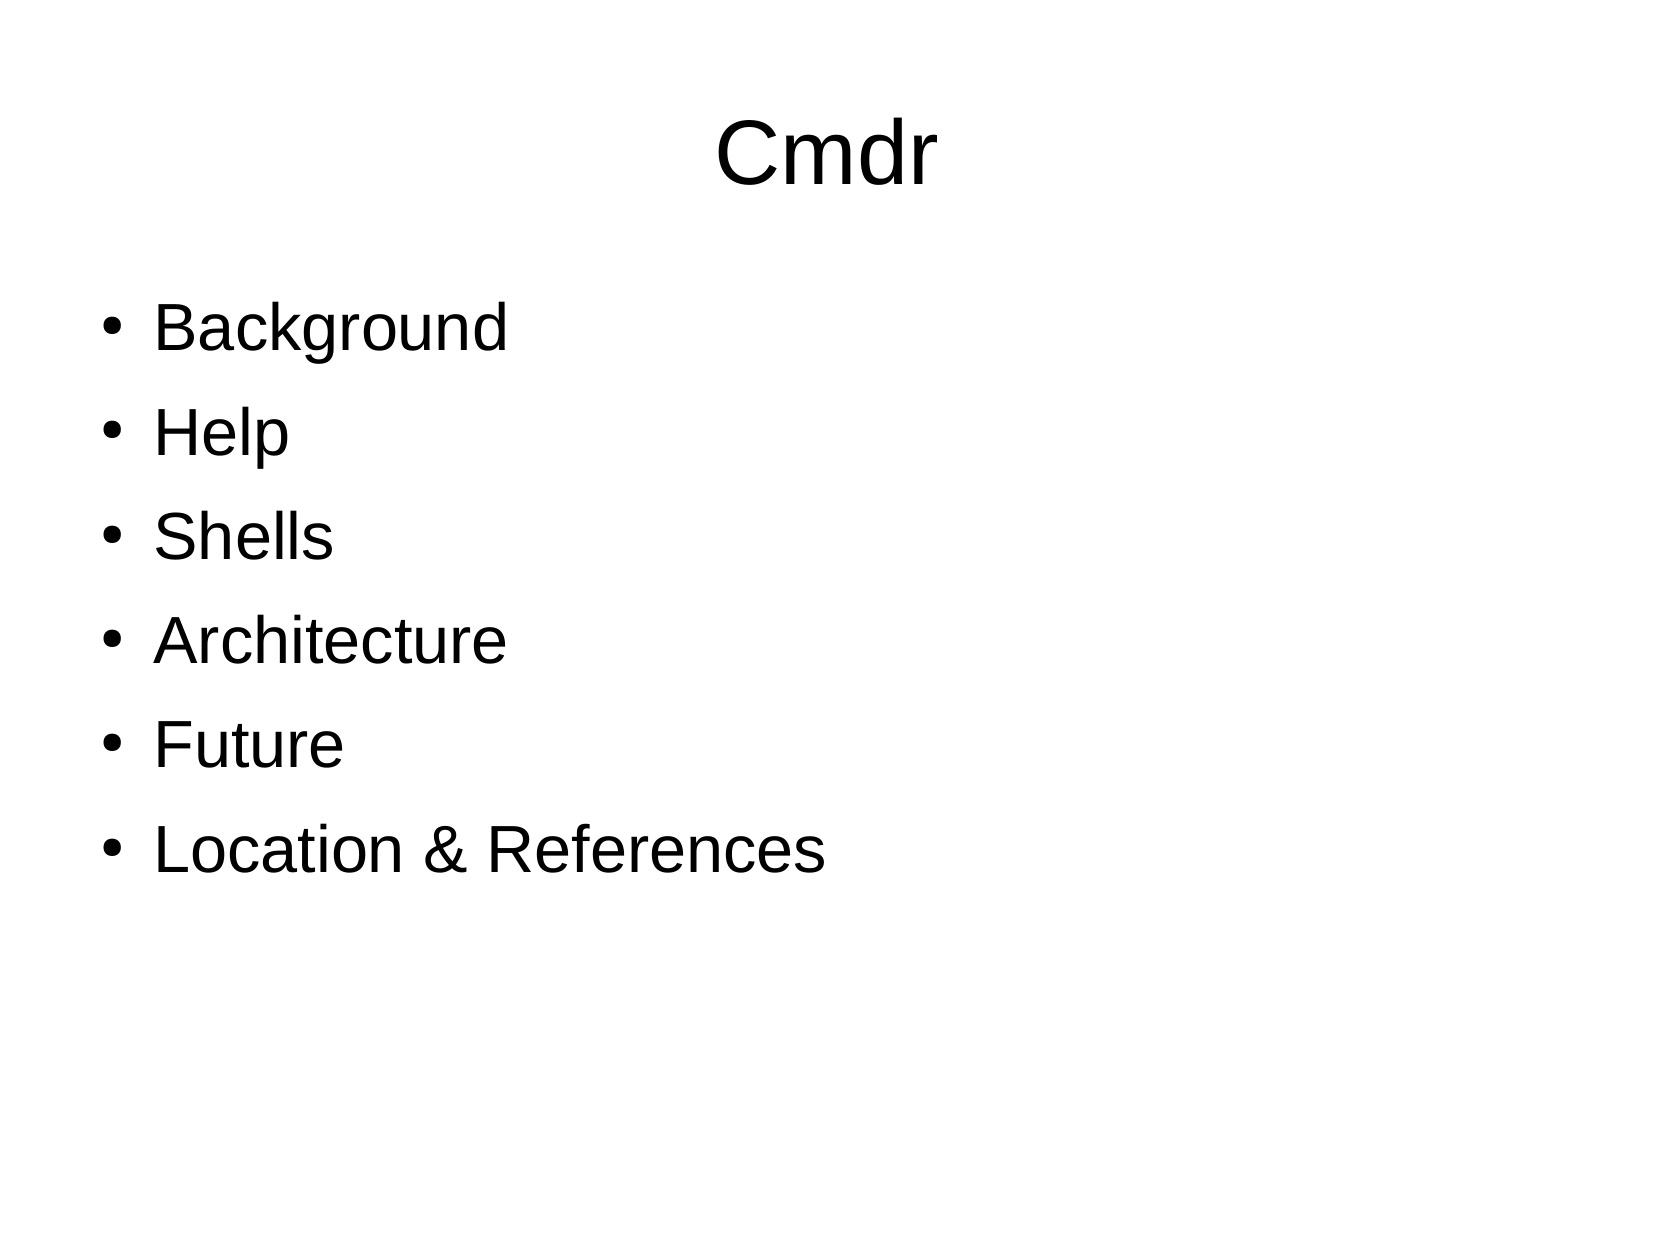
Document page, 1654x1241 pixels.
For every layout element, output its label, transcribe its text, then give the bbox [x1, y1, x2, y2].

list Background Help Shells Architecture Future Location & References [82, 290, 1571, 1094]
title Cmdr [82, 56, 1571, 250]
